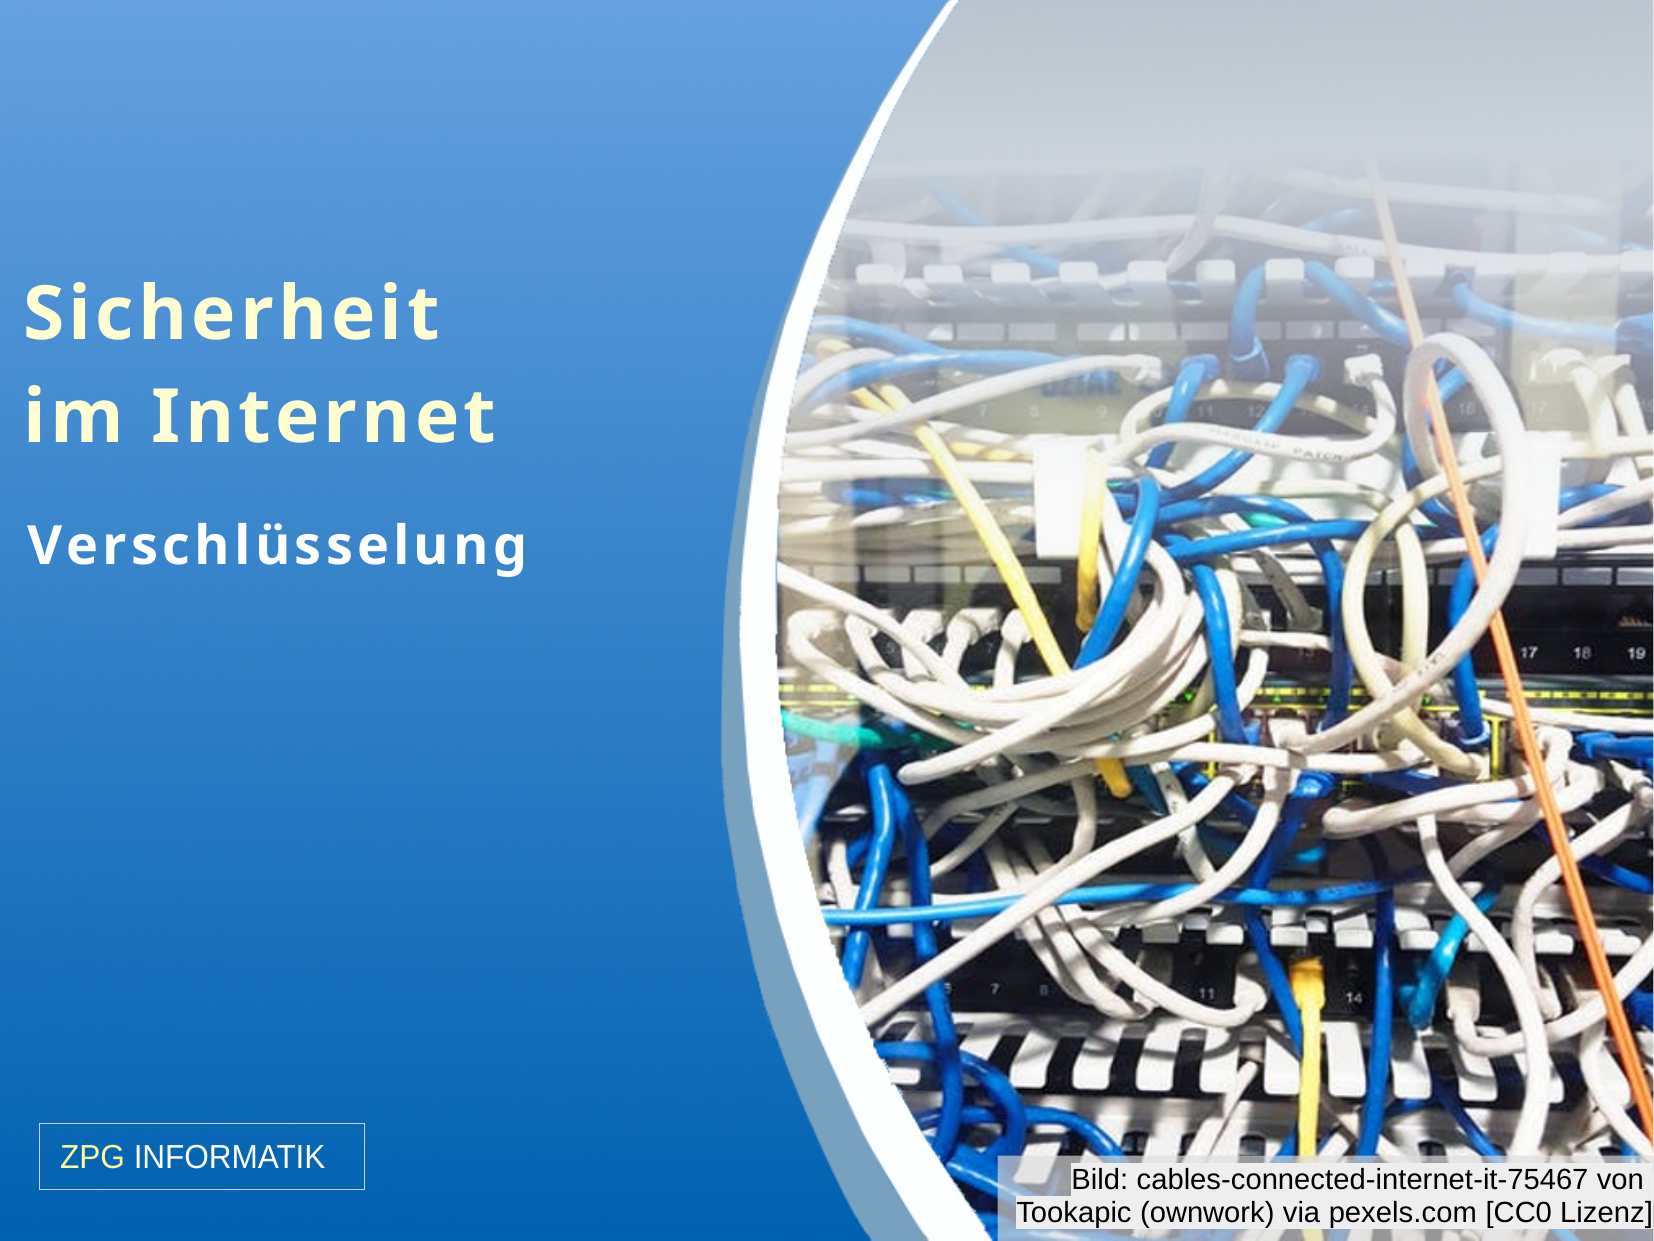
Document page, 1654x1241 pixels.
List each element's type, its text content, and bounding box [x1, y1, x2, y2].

text_box Sicherheit im Internet [8, 252, 792, 539]
text_box Bild: cables-connected-internet-it-75467 von Tookapic (ownwork) via pexels.com [CC0 Lizenz] [997, 1155, 1654, 1241]
picture [0, 0, 1654, 1241]
text_box ZPG INFORMATIK [39, 1123, 365, 1190]
text_box Verschlüsselung [13, 499, 797, 786]
